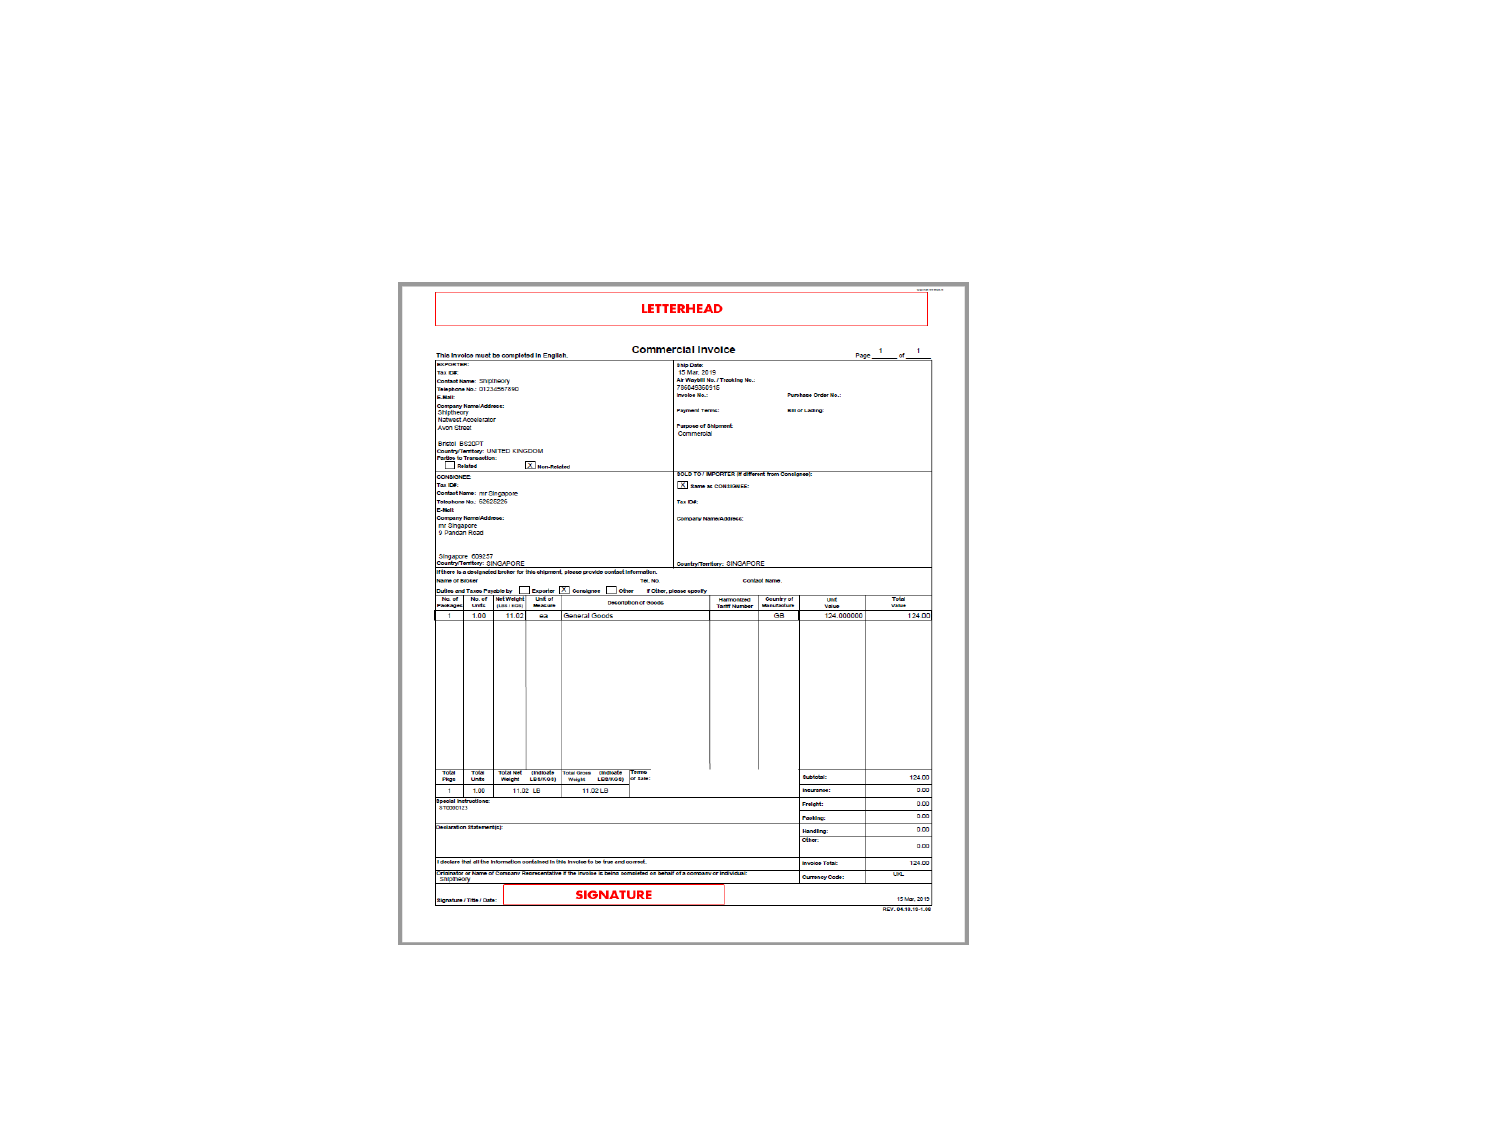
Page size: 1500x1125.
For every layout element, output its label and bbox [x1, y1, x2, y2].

picture [398, 282, 969, 945]
